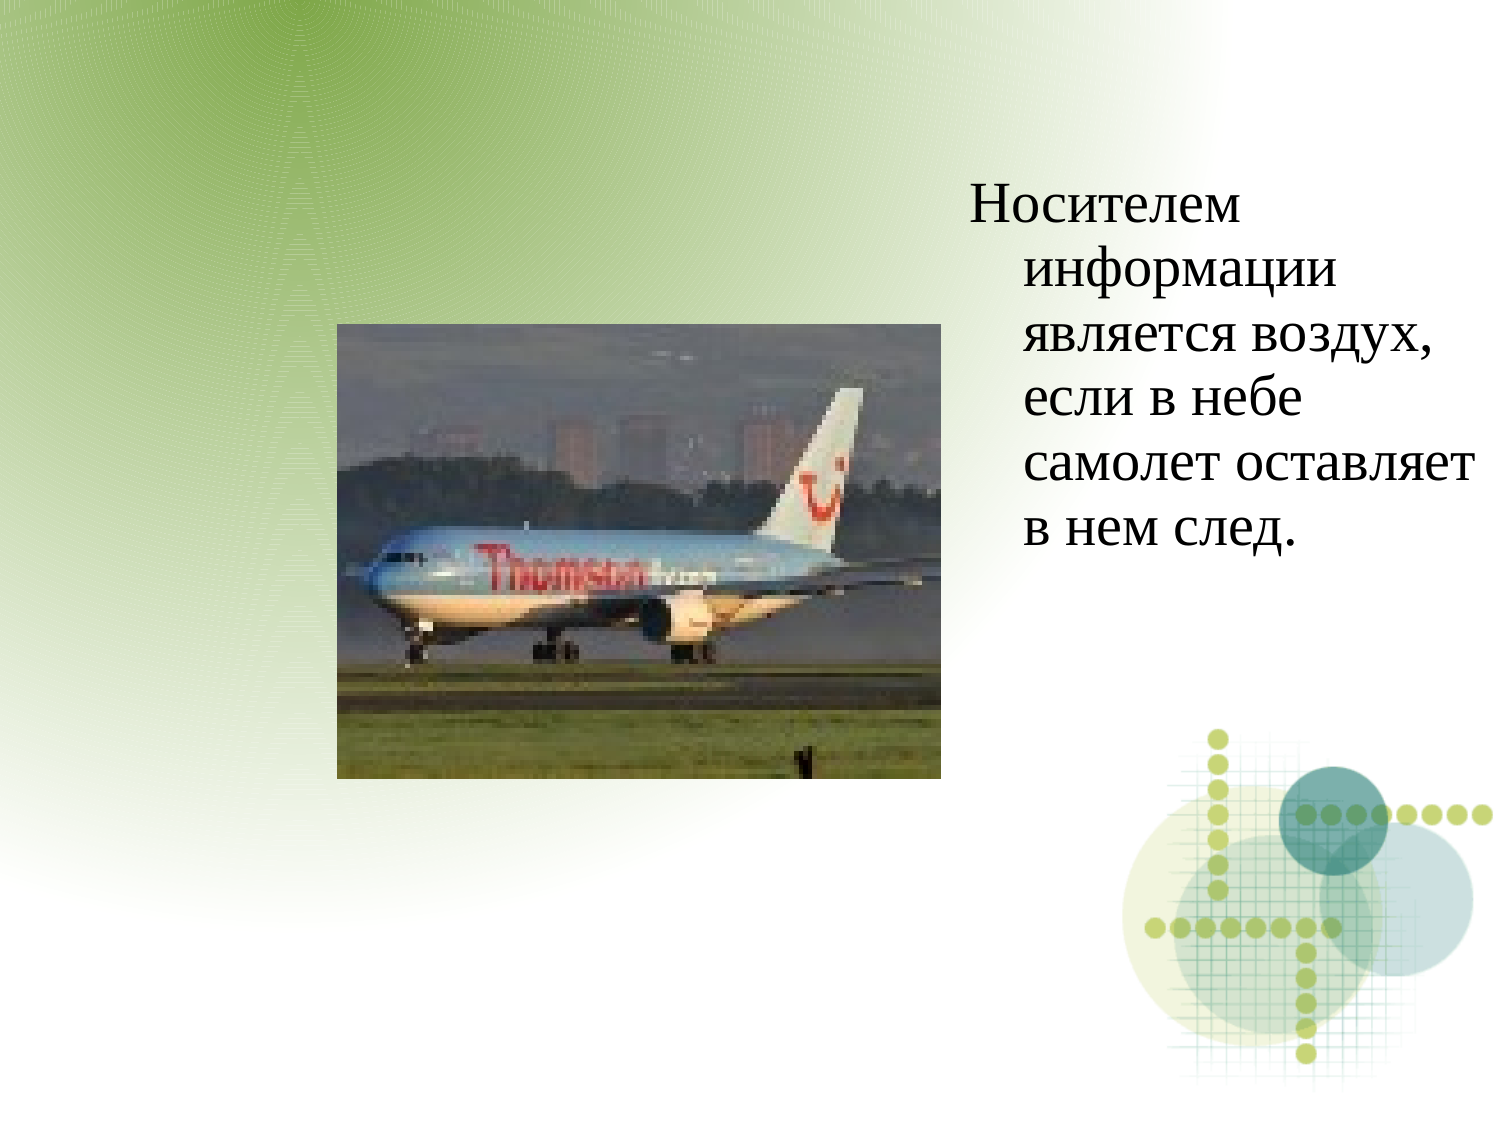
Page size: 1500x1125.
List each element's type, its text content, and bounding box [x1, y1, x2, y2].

picture [337, 324, 941, 779]
picture [1110, 838, 1500, 1098]
list Носителем информации является воздух, если в небе самолет оставляет в нем след. [937, 162, 1500, 838]
title [150, 45, 1426, 234]
